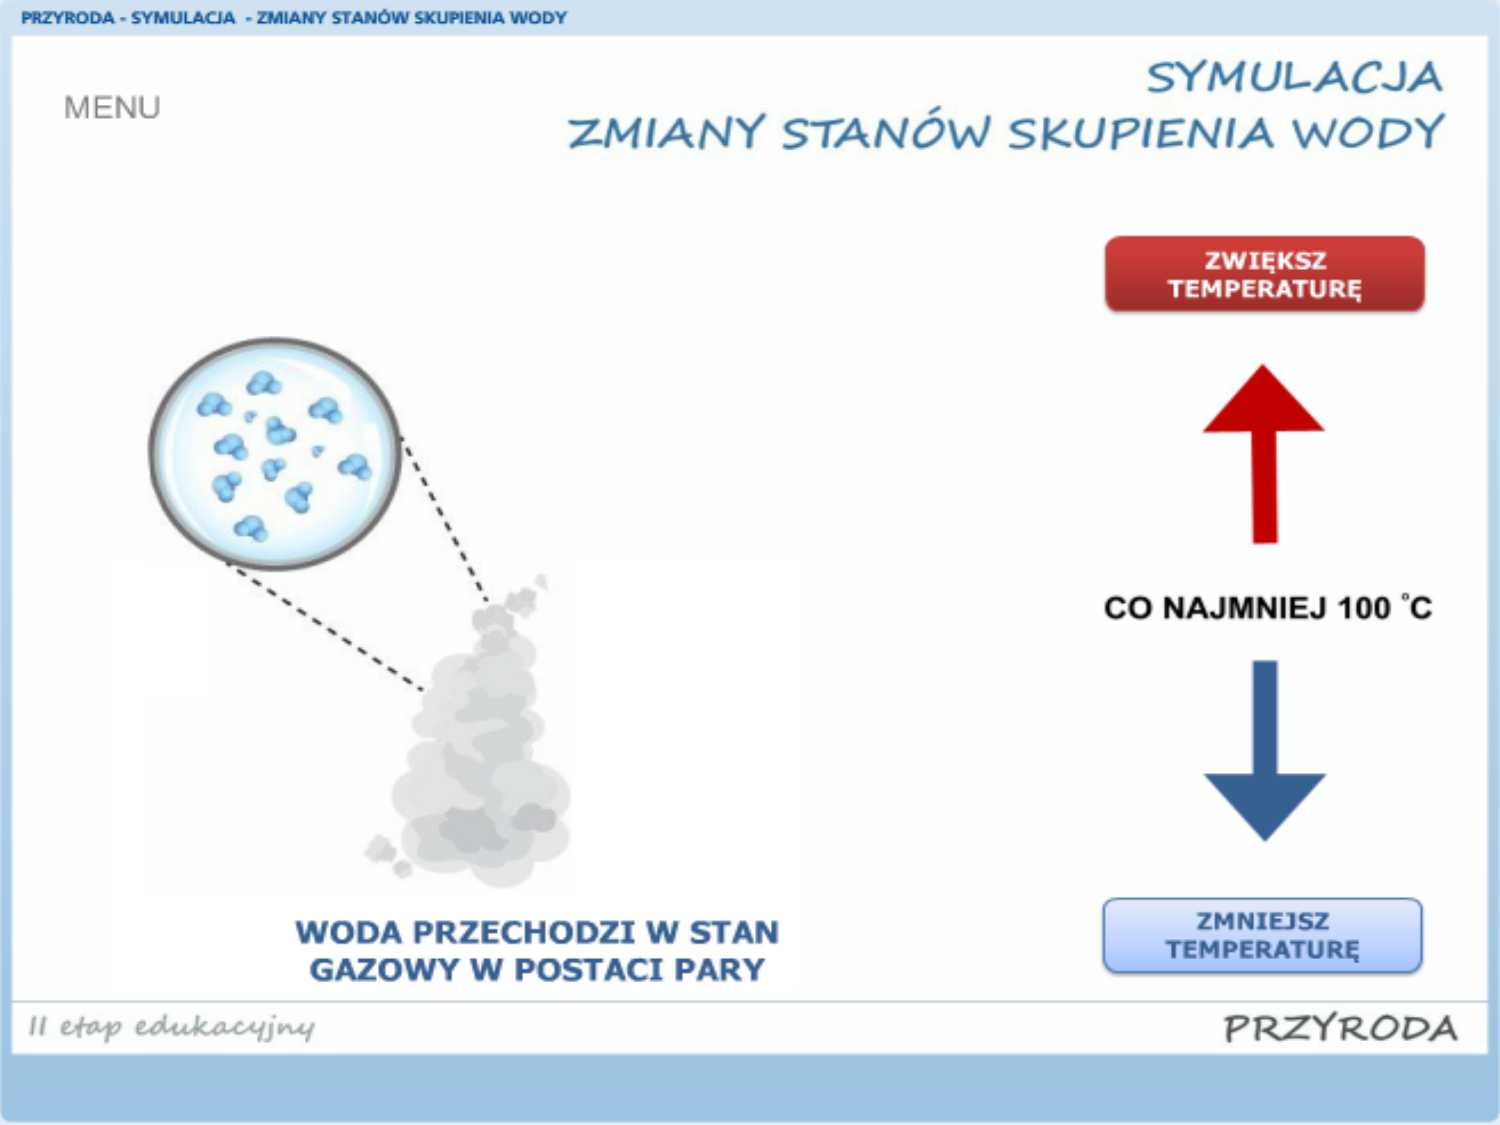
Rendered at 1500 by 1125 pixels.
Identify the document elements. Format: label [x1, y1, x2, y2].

text_box [47, 82, 176, 141]
text_box [1101, 890, 1419, 973]
text_box [1101, 234, 1419, 317]
picture [0, 0, 1500, 1125]
